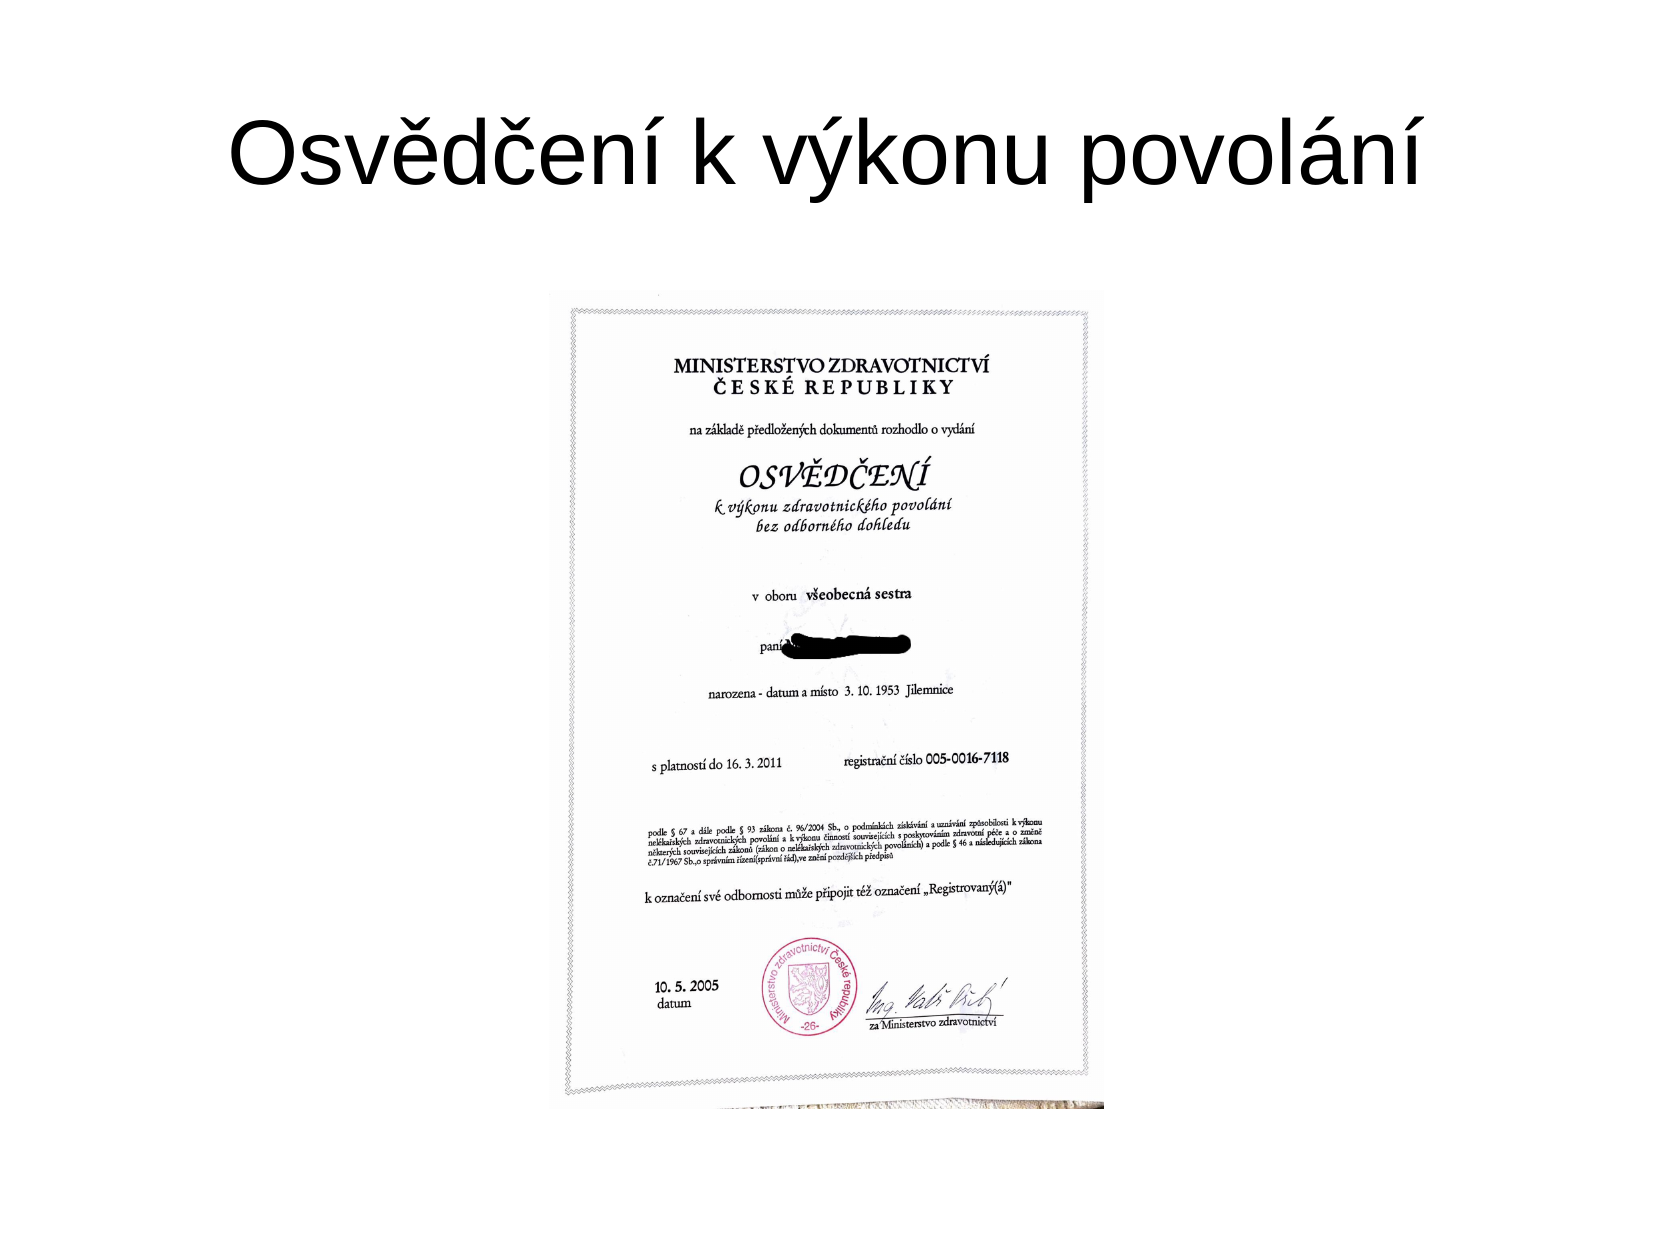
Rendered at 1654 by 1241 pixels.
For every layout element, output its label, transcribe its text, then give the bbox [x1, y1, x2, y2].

picture [549, 290, 1104, 1109]
title Osvědčení k výkonu povolání [82, 49, 1571, 257]
